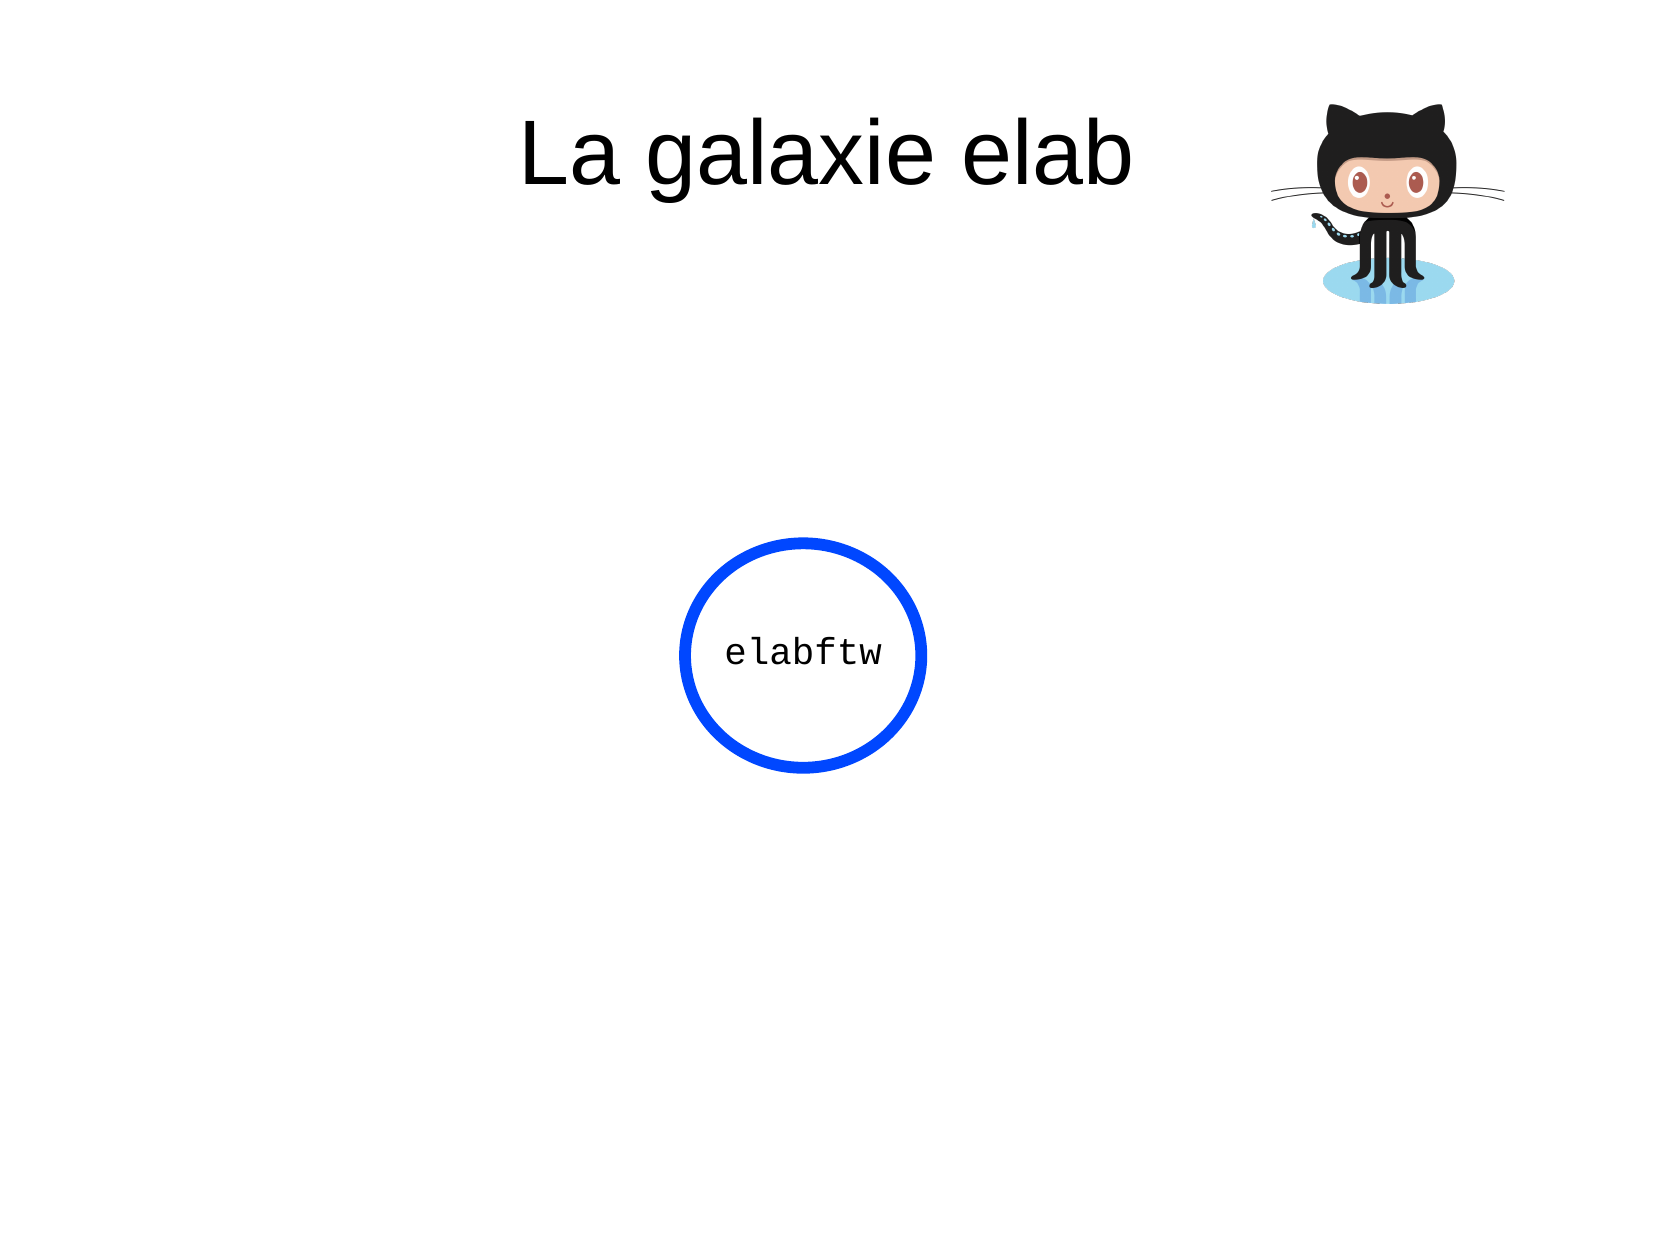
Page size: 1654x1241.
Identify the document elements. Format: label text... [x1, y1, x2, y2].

text_box elabftw [696, 625, 910, 684]
title La galaxie elab [82, 49, 1571, 257]
picture [1263, 100, 1513, 308]
